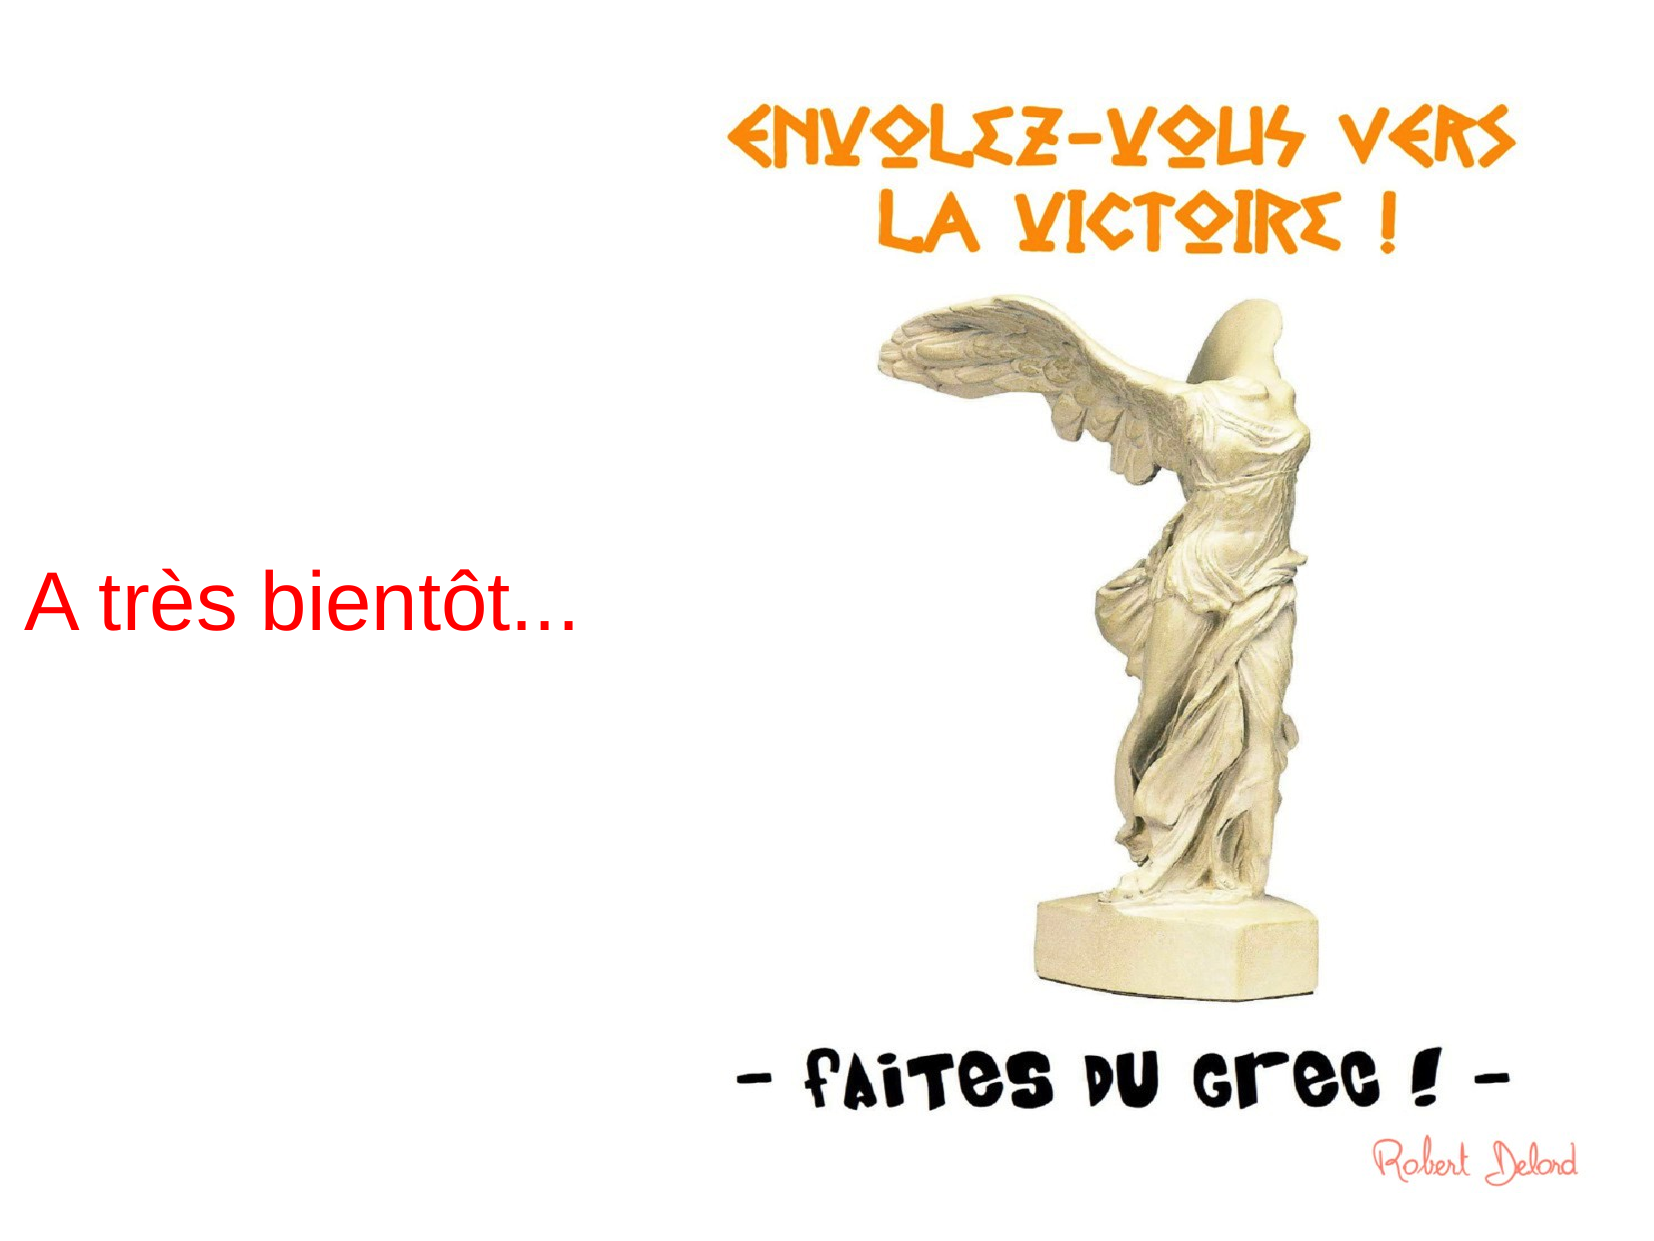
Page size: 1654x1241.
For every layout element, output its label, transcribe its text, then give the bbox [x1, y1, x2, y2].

text_box A très bientôt... [0, 547, 649, 804]
picture [649, 35, 1595, 1193]
